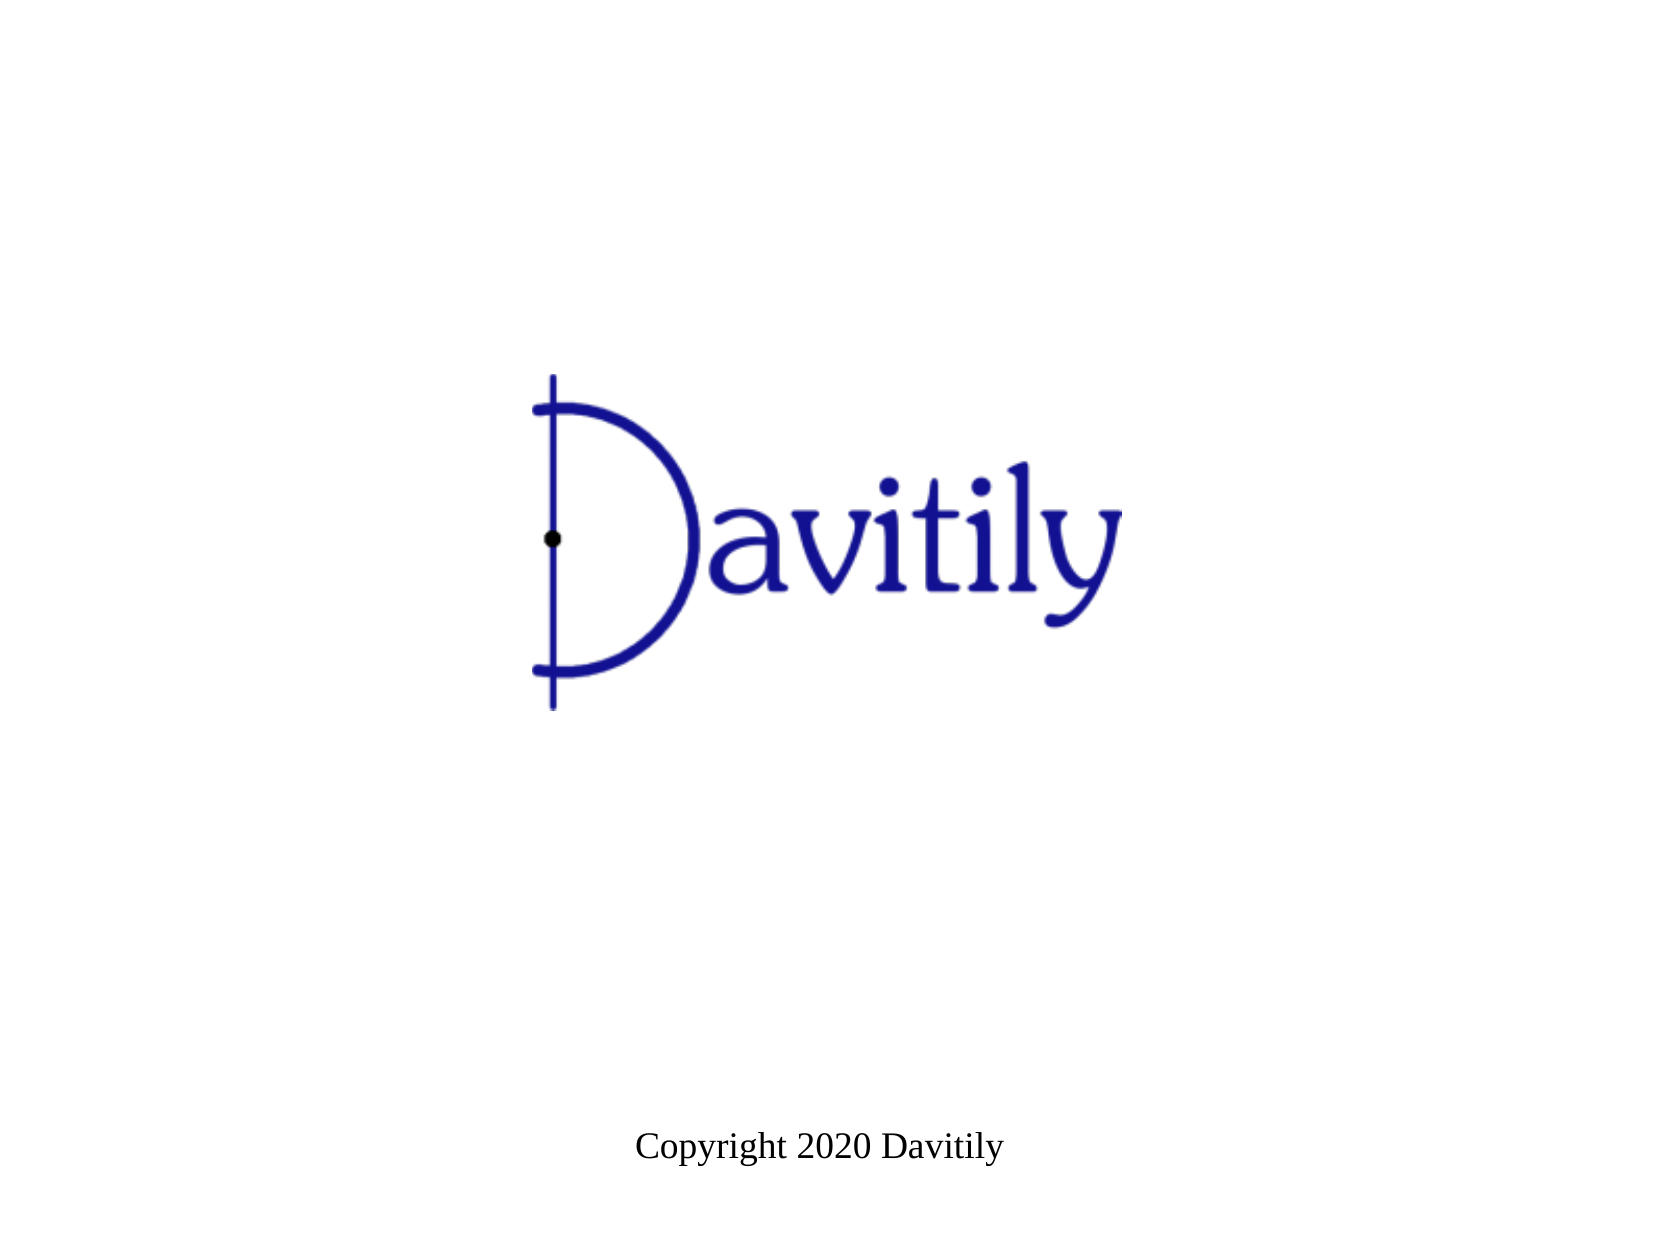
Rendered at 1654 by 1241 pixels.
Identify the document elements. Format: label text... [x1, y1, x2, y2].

text_box Copyright 2020 Davitily [620, 1117, 1021, 1175]
picture [532, 374, 1122, 711]
